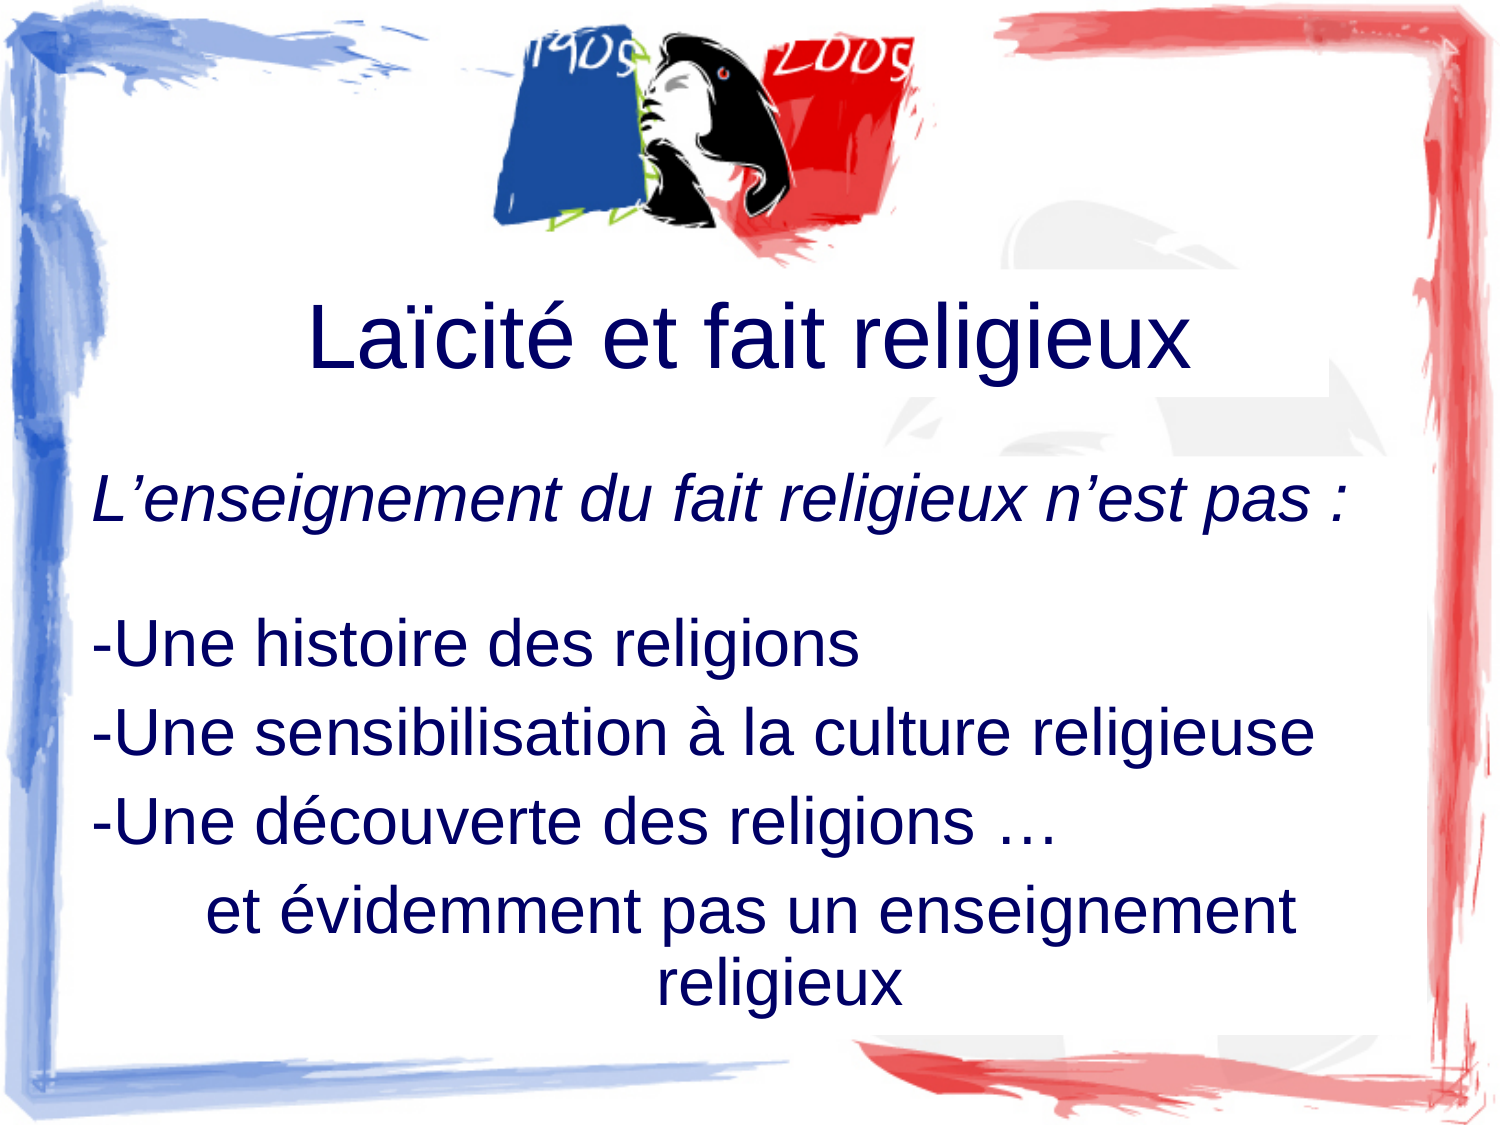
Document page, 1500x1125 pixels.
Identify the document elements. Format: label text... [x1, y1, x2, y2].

title Laïcité et fait religieux [171, 269, 1329, 398]
list L’enseignement du fait religieux n’est pas : -Une histoire des religions -Une sensibilisation à la culture religieuse -Une découverte des religions … et évidemment pas un enseignement religieux [76, 456, 1427, 1035]
picture [0, 0, 1500, 1125]
